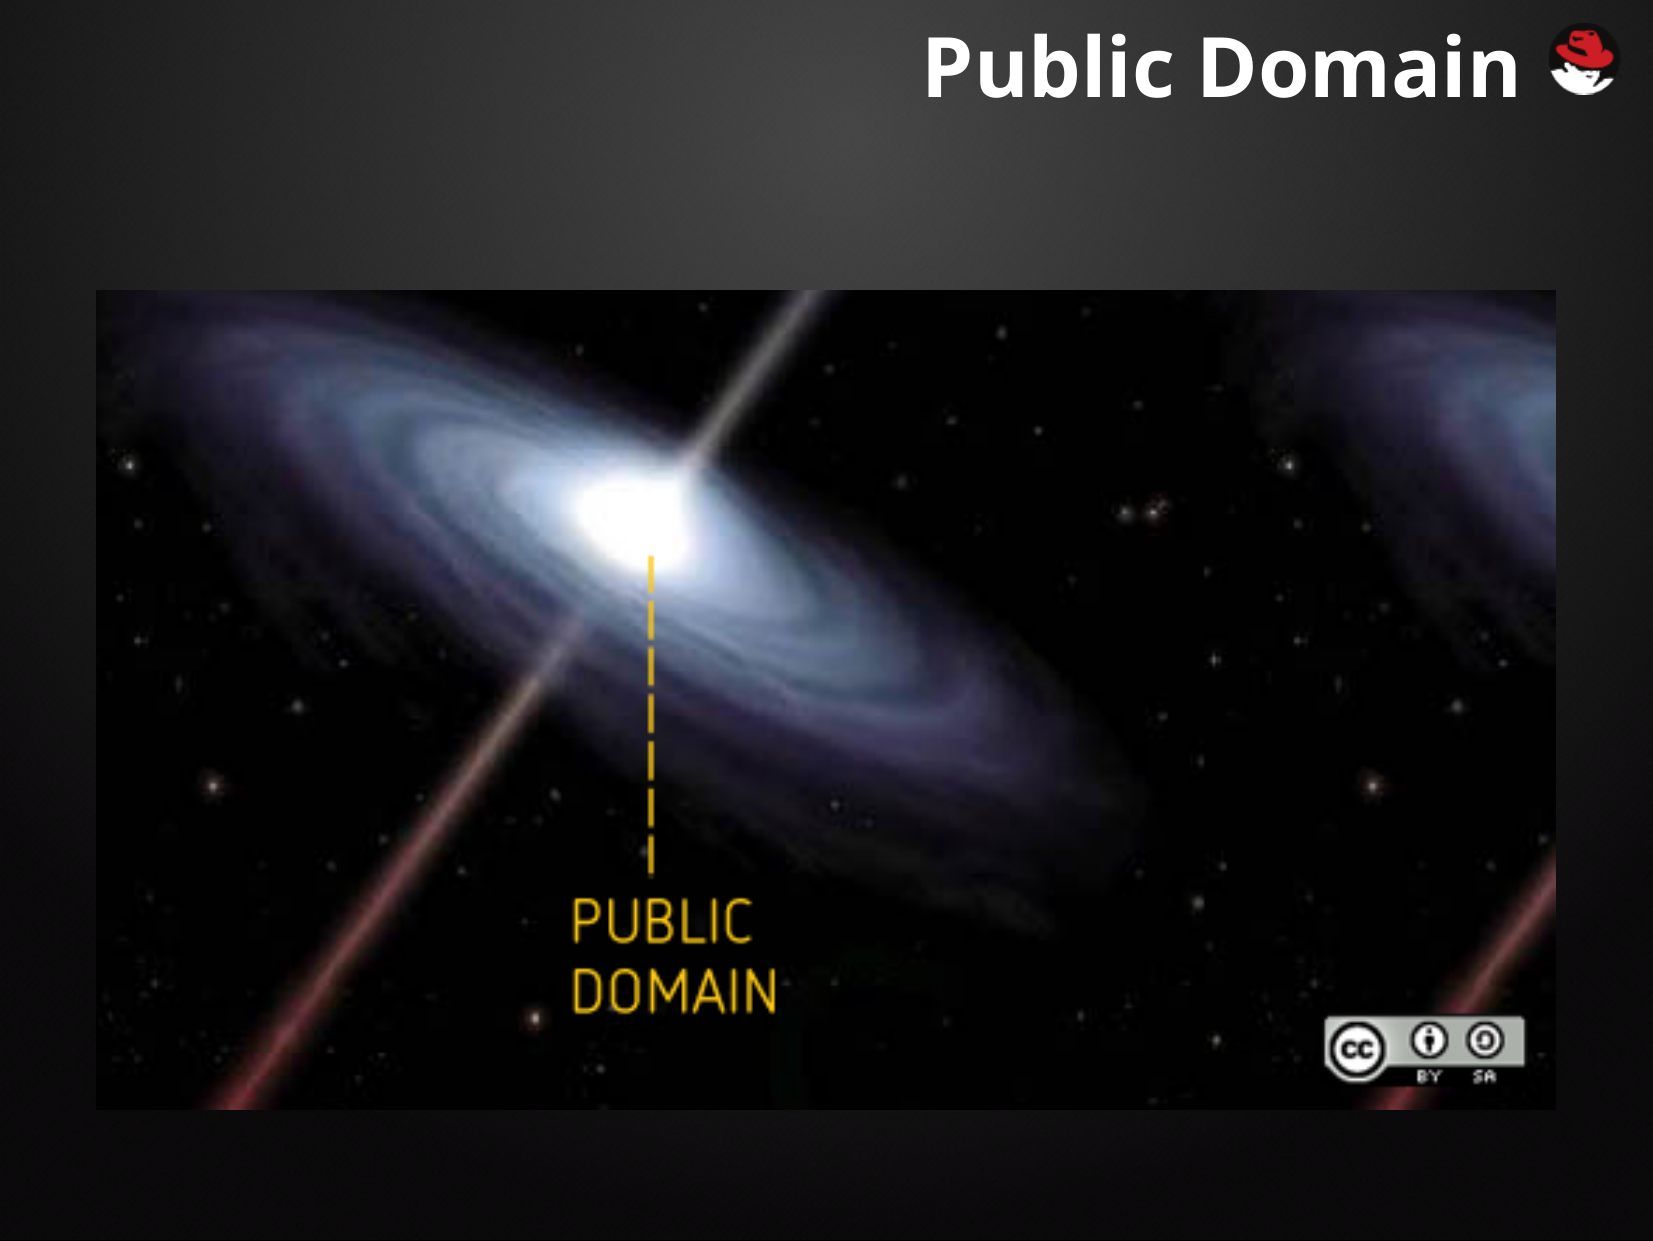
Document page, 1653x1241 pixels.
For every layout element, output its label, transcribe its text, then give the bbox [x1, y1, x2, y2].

picture [0, 0, 1653, 1240]
title Public Domain [87, 10, 1523, 111]
